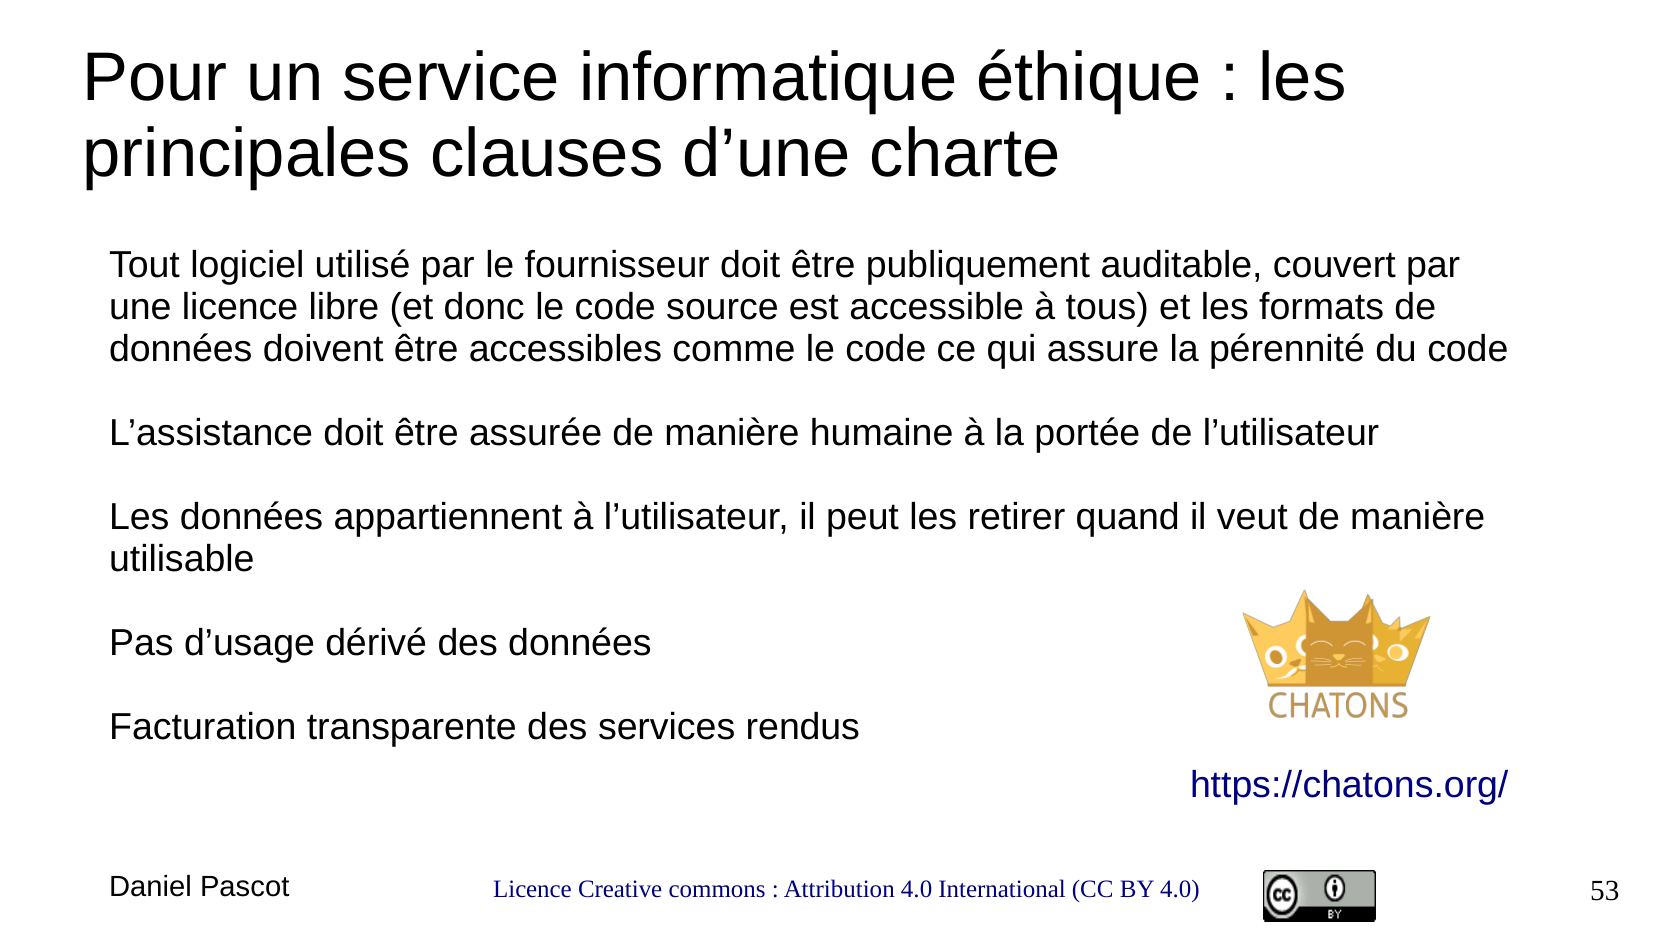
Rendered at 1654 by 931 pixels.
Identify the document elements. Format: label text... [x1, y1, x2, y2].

text_box Tout logiciel utilisé par le fournisseur doit être publiquement auditable, couvert par une licence libre (et donc le code source est accessible à tous) et les formats de données doivent être accessibles comme le code ce qui assure la pérennité du code L’assistance doit être assurée de manière humaine à la portée de l’utilisateur Les données appartiennent à l’utilisateur, il peut les retirer quand il veut de manière utilisable Pas d’usage dérivé des données Facturation transparente des services rendus [94, 235, 1524, 839]
title Pour un service informatique éthique : les principales clauses d’une charte [82, 37, 1571, 193]
text_box https://chatons.org/ [1175, 755, 1524, 813]
picture [1263, 870, 1376, 922]
picture [1240, 566, 1436, 755]
